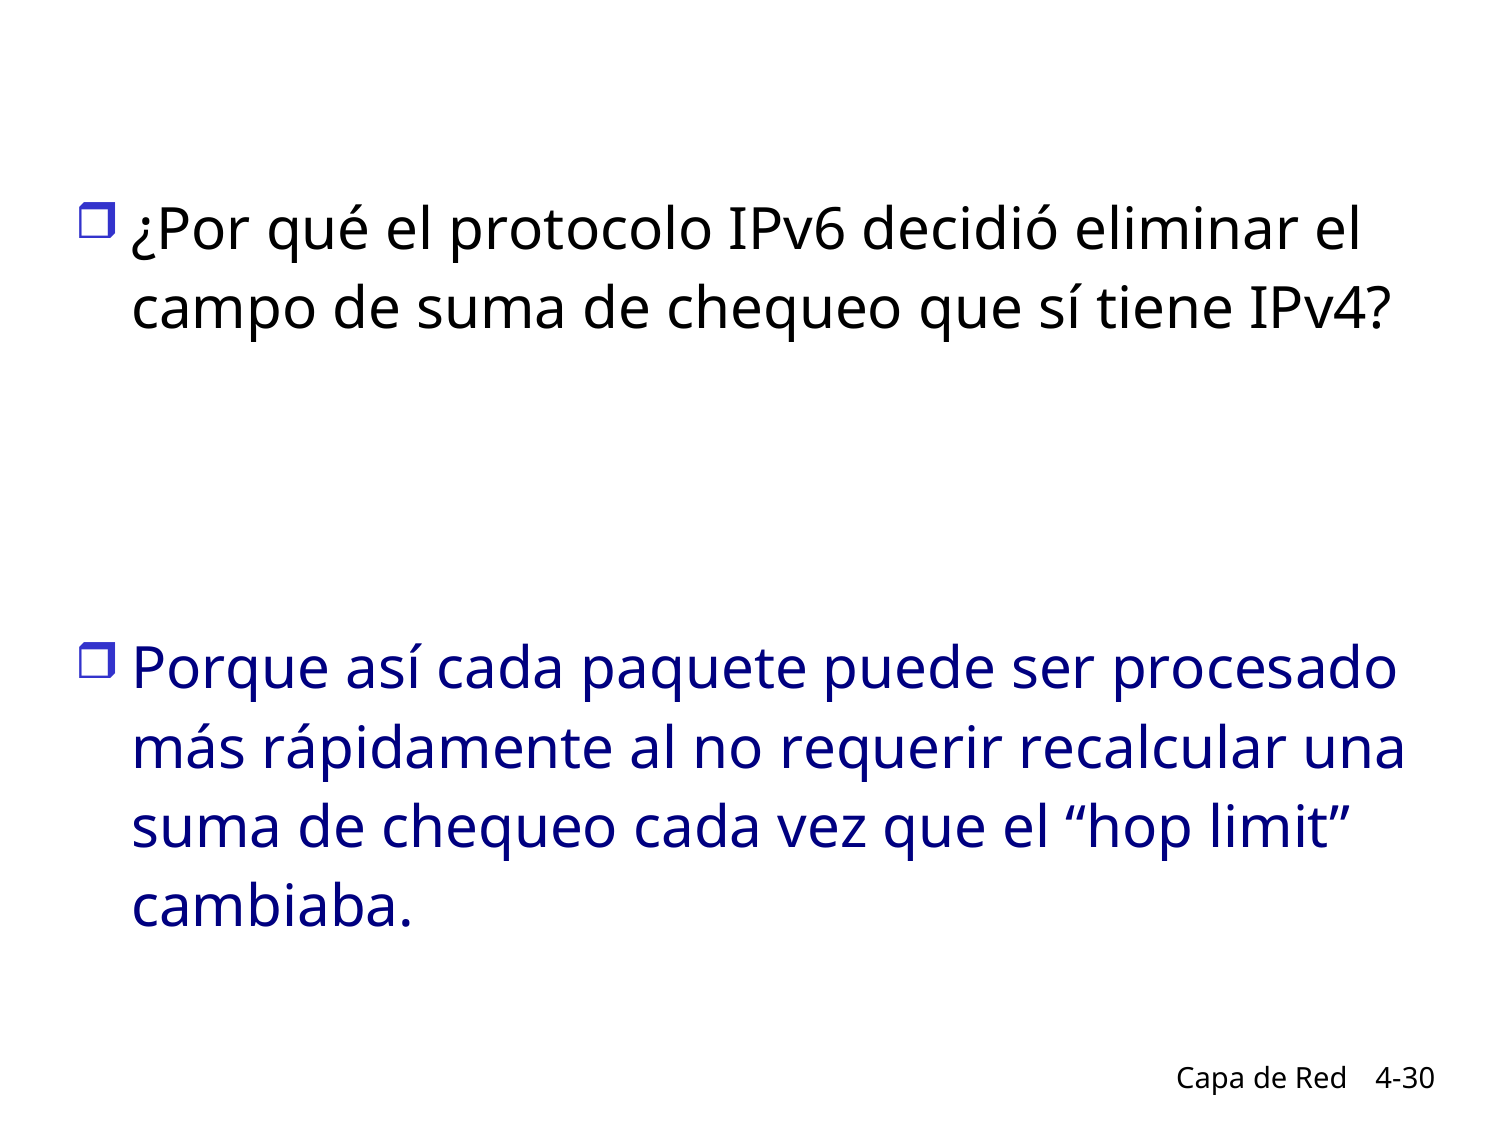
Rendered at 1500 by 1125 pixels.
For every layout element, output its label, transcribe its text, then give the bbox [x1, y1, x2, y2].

list ¿Por qué el protocolo IPv6 decidió eliminar el campo de suma de chequeo que sí tiene IPv4? [75, 187, 1463, 589]
list Porque así cada paquete puede ser procesado más rápidamente al no requerir recalcular una suma de chequeo cada vez que el “hop limit” cambiaba. [75, 626, 1463, 1028]
